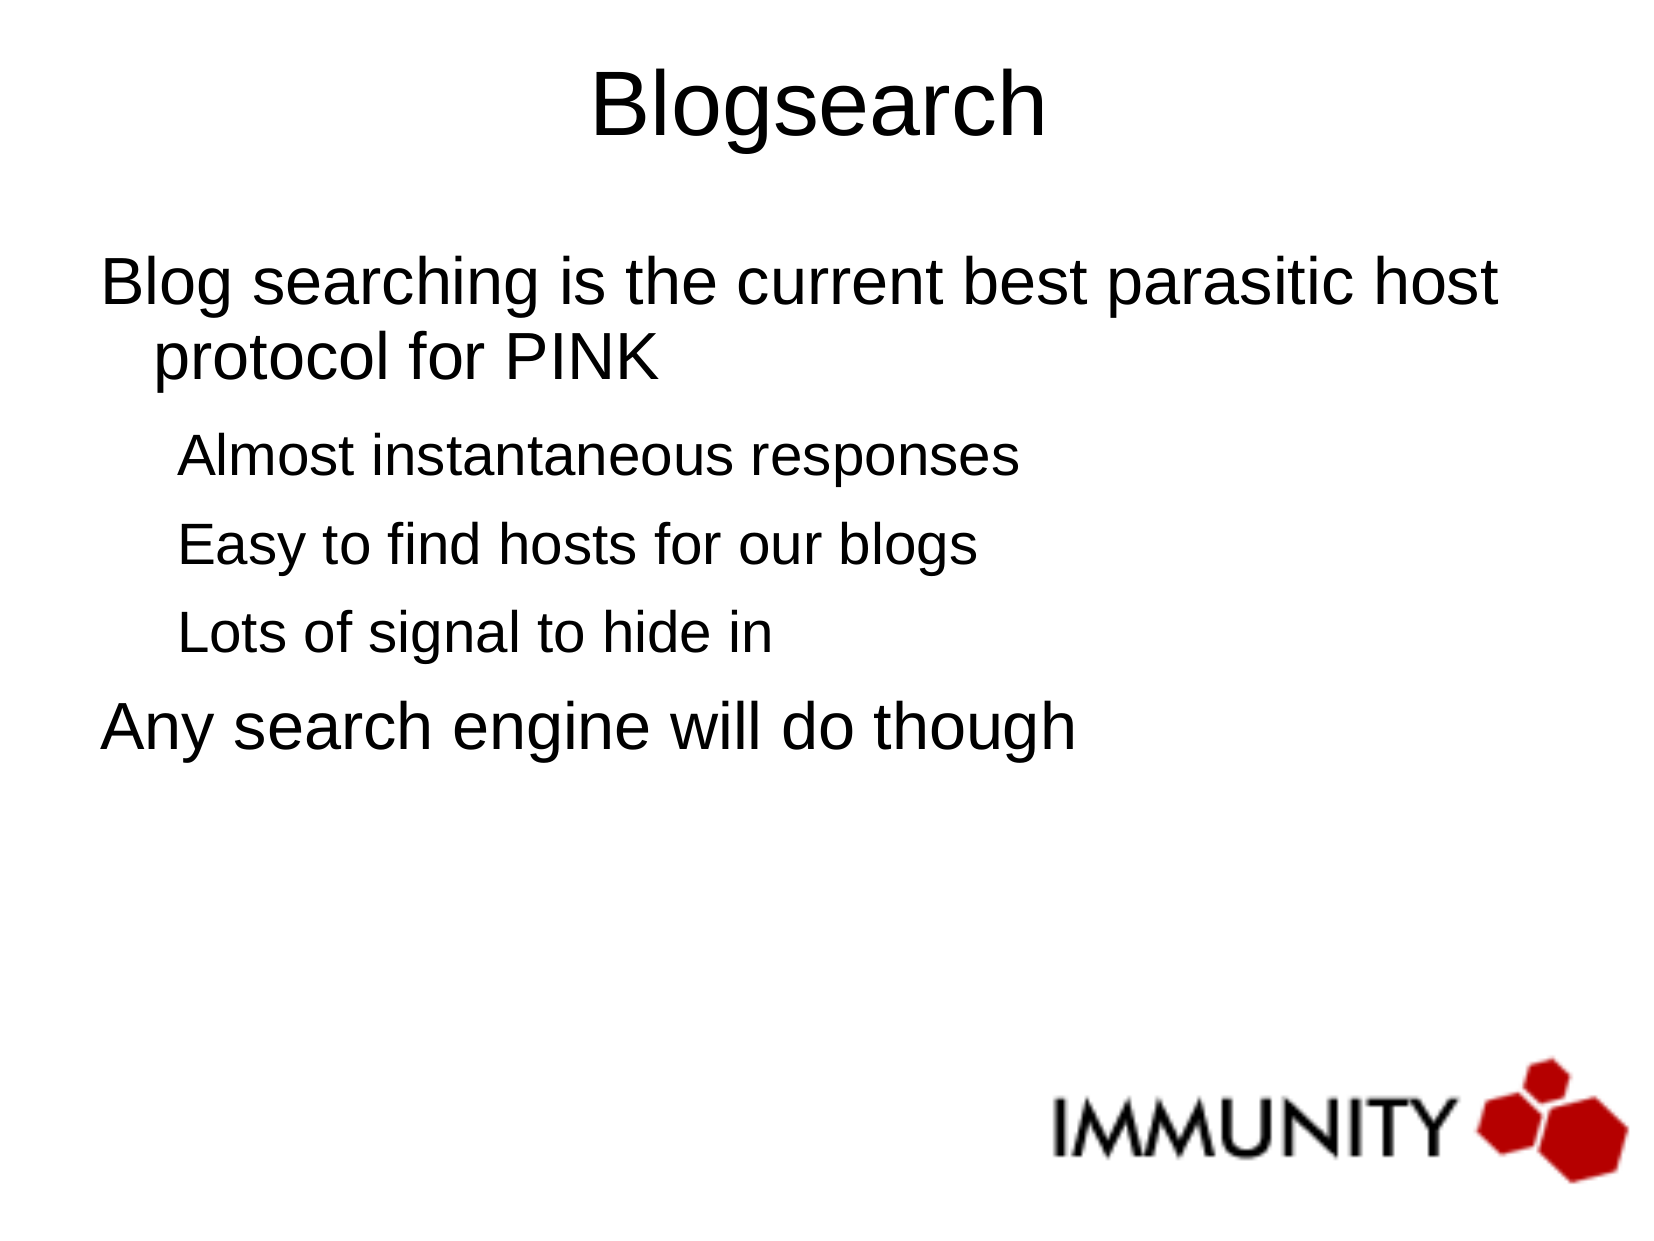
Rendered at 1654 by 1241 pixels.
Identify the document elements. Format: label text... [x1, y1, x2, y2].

list Blog searching is the current best parasitic host protocol for PINK Almost instantaneous responses Easy to find hosts for our blogs Lots of signal to hide in Any search engine will do though [82, 243, 1571, 1094]
title Blogsearch [75, 7, 1564, 200]
picture [1006, 1017, 1654, 1241]
